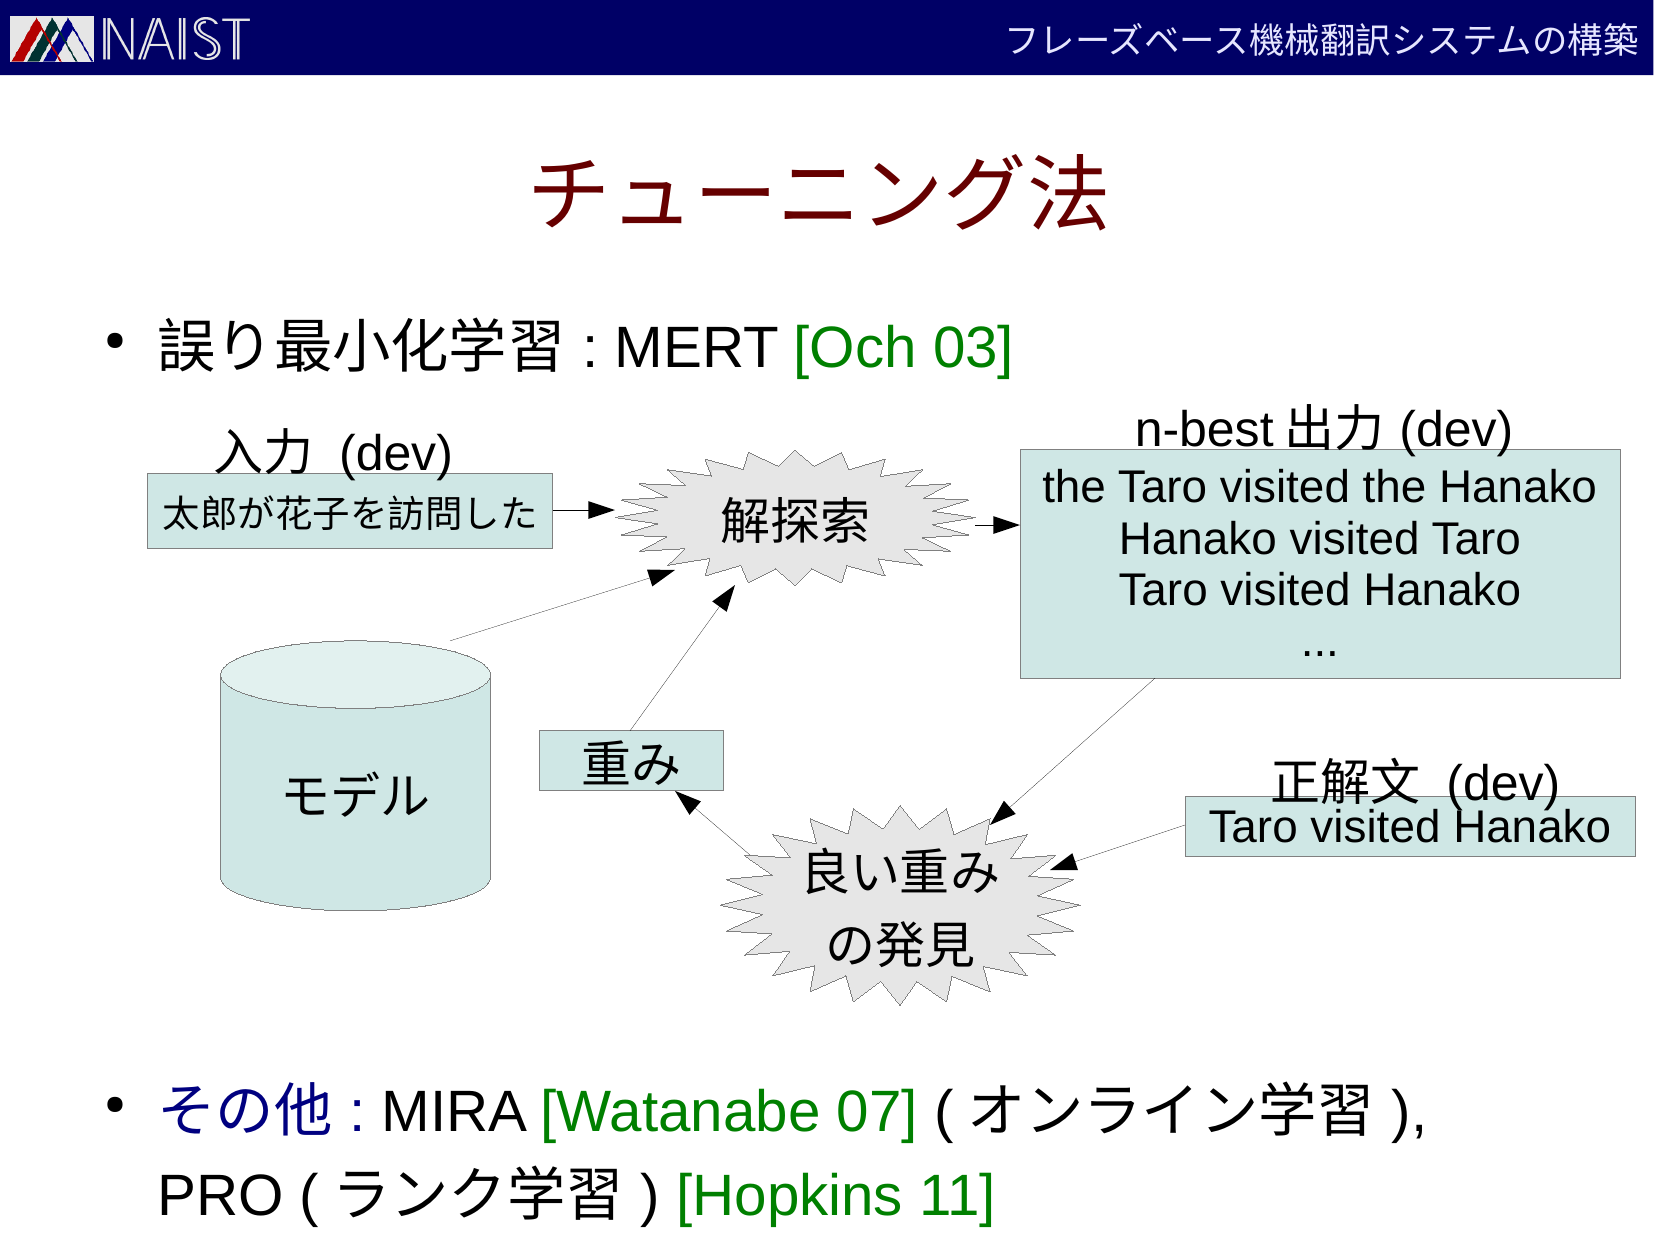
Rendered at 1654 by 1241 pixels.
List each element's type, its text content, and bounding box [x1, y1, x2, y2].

text_box 重み [539, 730, 724, 791]
picture [102, 17, 251, 60]
text_box 入力 (dev) [198, 404, 467, 478]
text_box Taro visited Hanako [1185, 796, 1636, 857]
text_box 良い重み の発見 [720, 805, 1081, 1006]
text_box モデル [220, 677, 491, 911]
text_box 太郎が花子を訪問した [147, 473, 553, 549]
text_box 解探索 [615, 450, 976, 586]
list 誤り最小化学習: MERT [Och 03] その他: MIRA [Watanabe 07] (オンライン学習), PRO (ランク学習) [Hopkins 11] [86, 300, 1576, 1175]
text_box 正解文 (dev) [1255, 735, 1575, 809]
text_box the Taro visited the Hanako Hanako visited Taro Taro visited Hanako ... [1020, 449, 1621, 679]
picture [10, 16, 94, 62]
title チューニング法 [75, 92, 1564, 285]
text_box n-best出力(dev) [1119, 380, 1526, 455]
